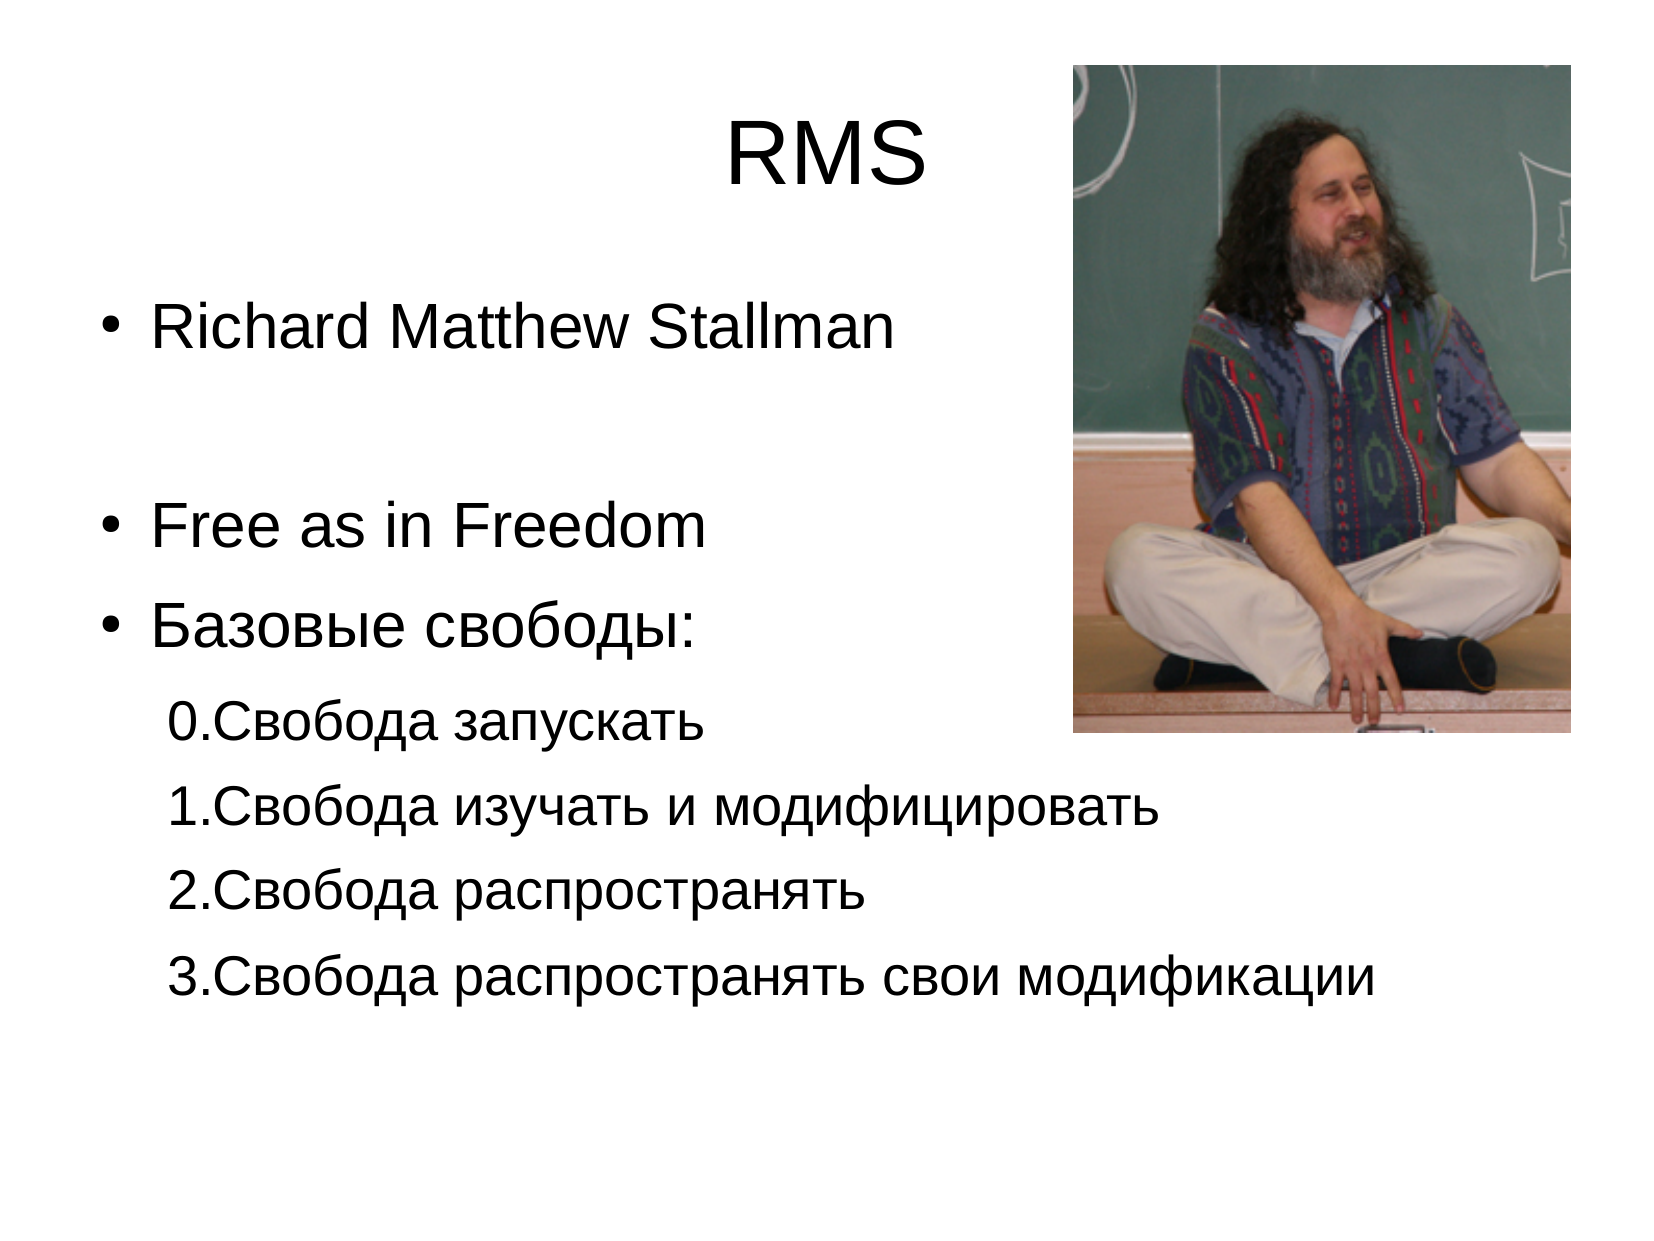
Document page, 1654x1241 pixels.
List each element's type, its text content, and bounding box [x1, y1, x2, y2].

picture [1073, 65, 1571, 733]
list Richard Matthew Stallman Free as in Freedom Базовые свободы: Свобода запускать Свобода изучать и модифицировать Свобода распространять Свобода распространять свои модификации [82, 290, 1571, 1010]
title RMS [82, 49, 1571, 257]
